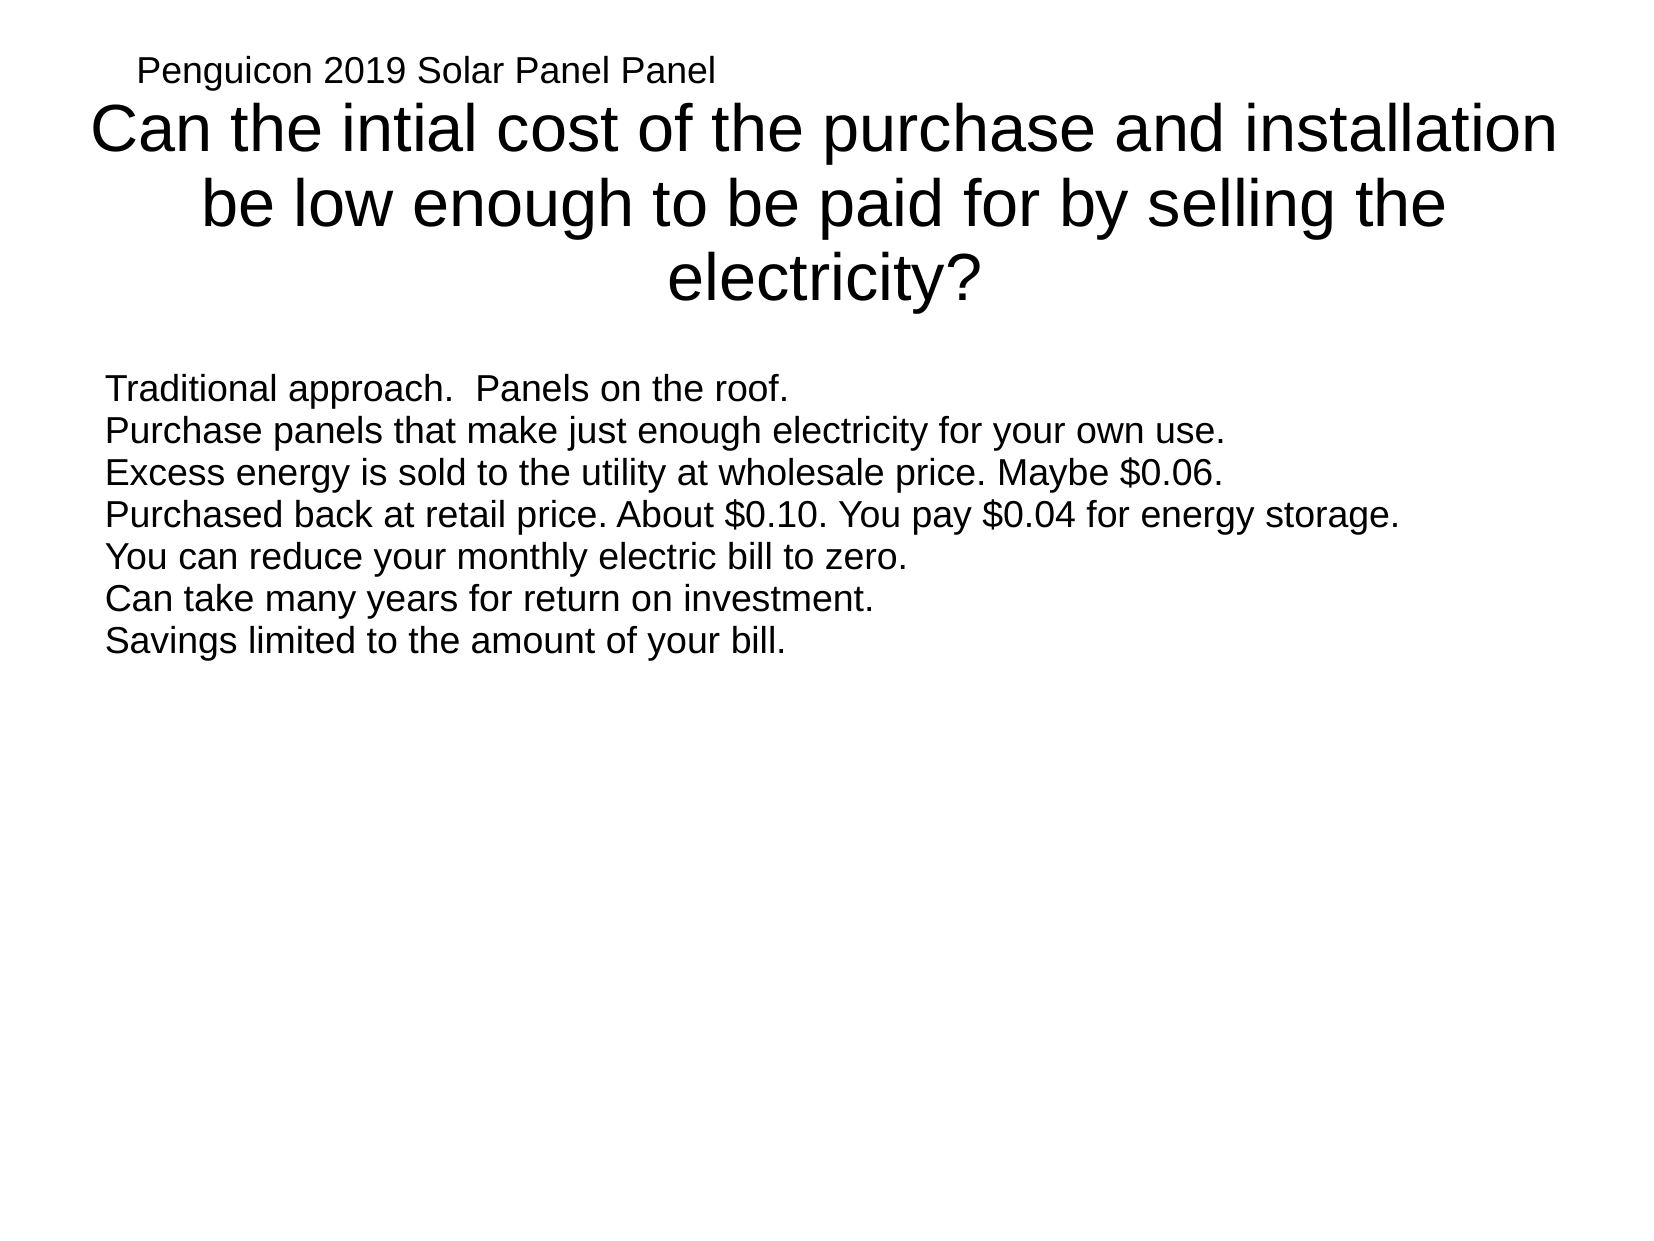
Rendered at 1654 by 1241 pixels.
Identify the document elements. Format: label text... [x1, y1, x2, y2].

text_box Penguicon 2019 Solar Panel Panel [121, 42, 1577, 100]
subtitle Can the intial cost of the purchase and installation be low enough to be paid for by selling the electricity? [45, 90, 1606, 390]
text_box Traditional approach. Panels on the roof. Purchase panels that make just enough electricity for your own use. Excess energy is sold to the utility at wholesale price. Maybe $0.06. Purchased back at retail price. About $0.10. You pay $0.04 for energy storage. You can reduce your monthly electric bill to zero. Can take many years for return on investment. Savings limited to the amount of your bill. [90, 360, 1441, 669]
